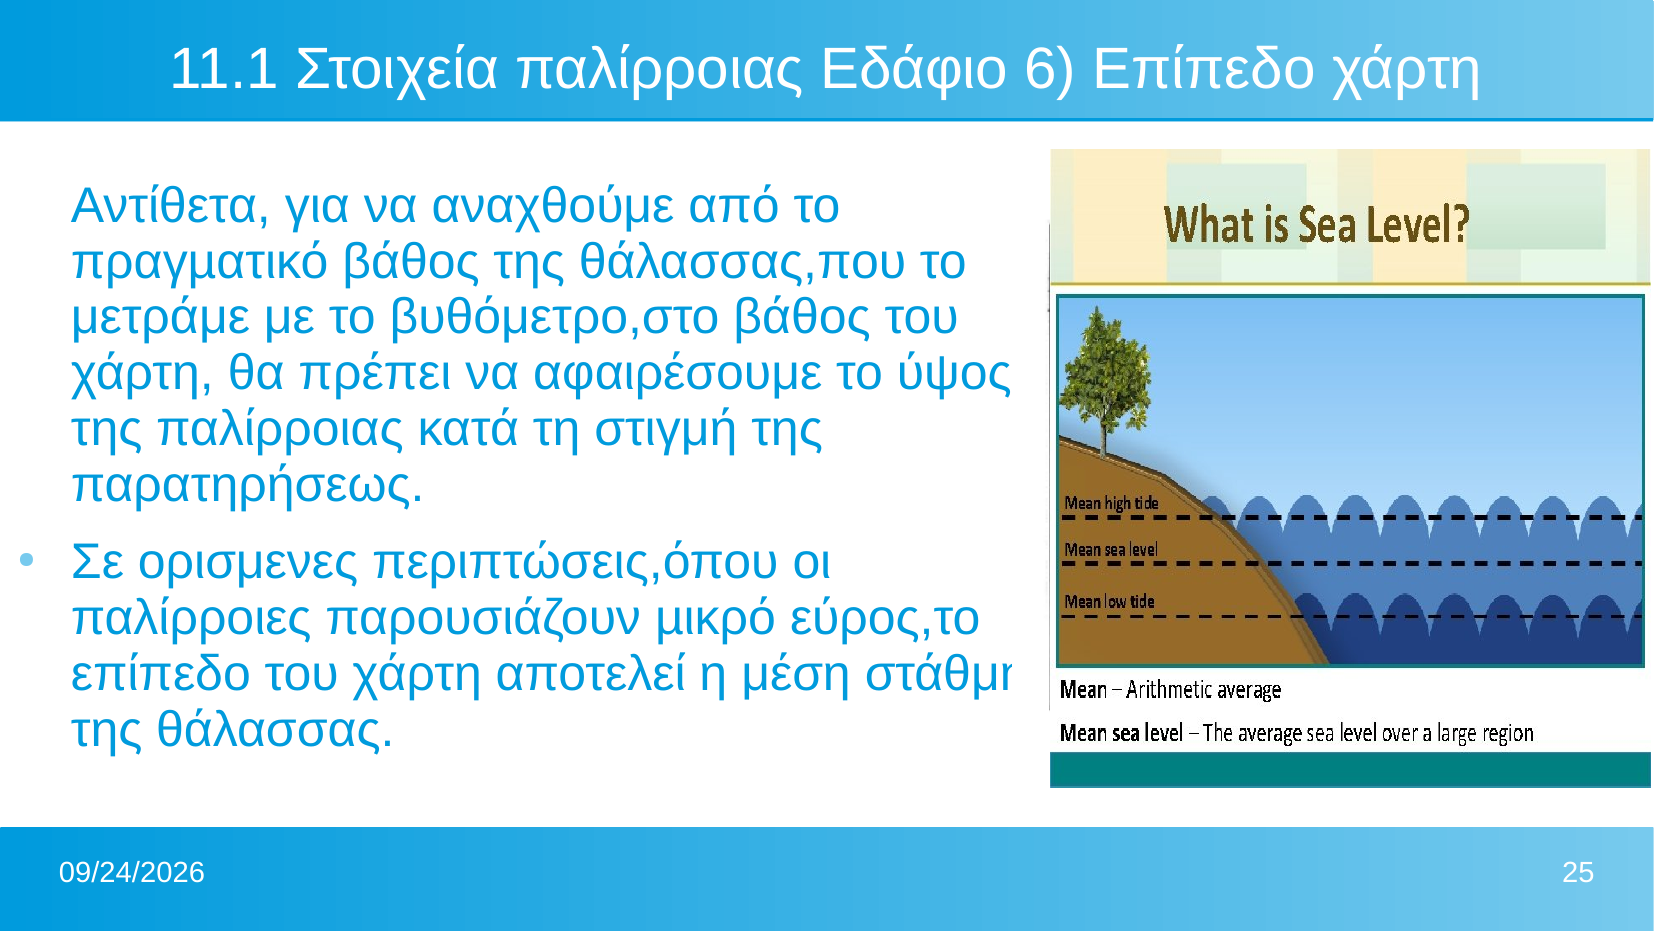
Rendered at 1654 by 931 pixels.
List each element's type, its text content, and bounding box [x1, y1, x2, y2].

title 11.1 Στοιχεία παλίρροιας Εδάφιο 6) Επίπεδο χάρτη [59, 29, 1595, 108]
list Αντίθετα, για να αναχθούμε από το πραγµατικό βάθος της θάλασσας,που το μετράμε με το βυθόμετρο,στο βάθος του χάρτη, θα πρέπει να αφαιρέσουμε το ύψος της παλίρρoιας κατά τη στιγμή της παρατηρήσεως. Σε oρισμενες περιπτώσεις,όπου οι παλίρροιες παρουσιάζουν µικρό εύρος,το επίπεδο του χάρτη αποτελεί η μέση στάθμη της θάλασσας. [0, 177, 1050, 788]
picture [1012, 149, 1654, 788]
